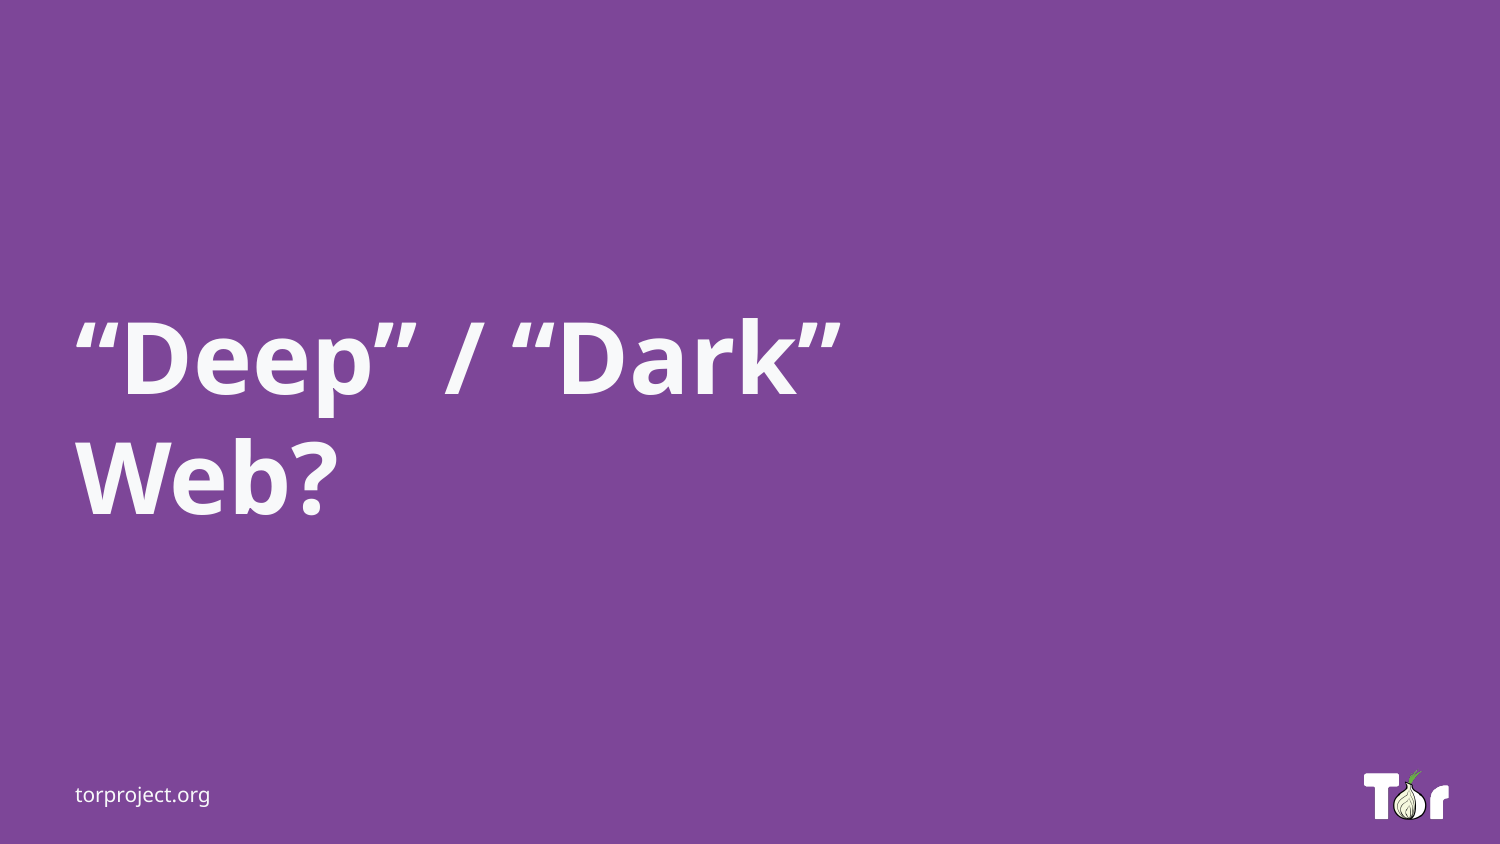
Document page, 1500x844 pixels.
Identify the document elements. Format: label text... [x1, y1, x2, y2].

picture [1364, 768, 1449, 820]
title “Deep” / “Dark” Web? [75, 215, 1050, 629]
